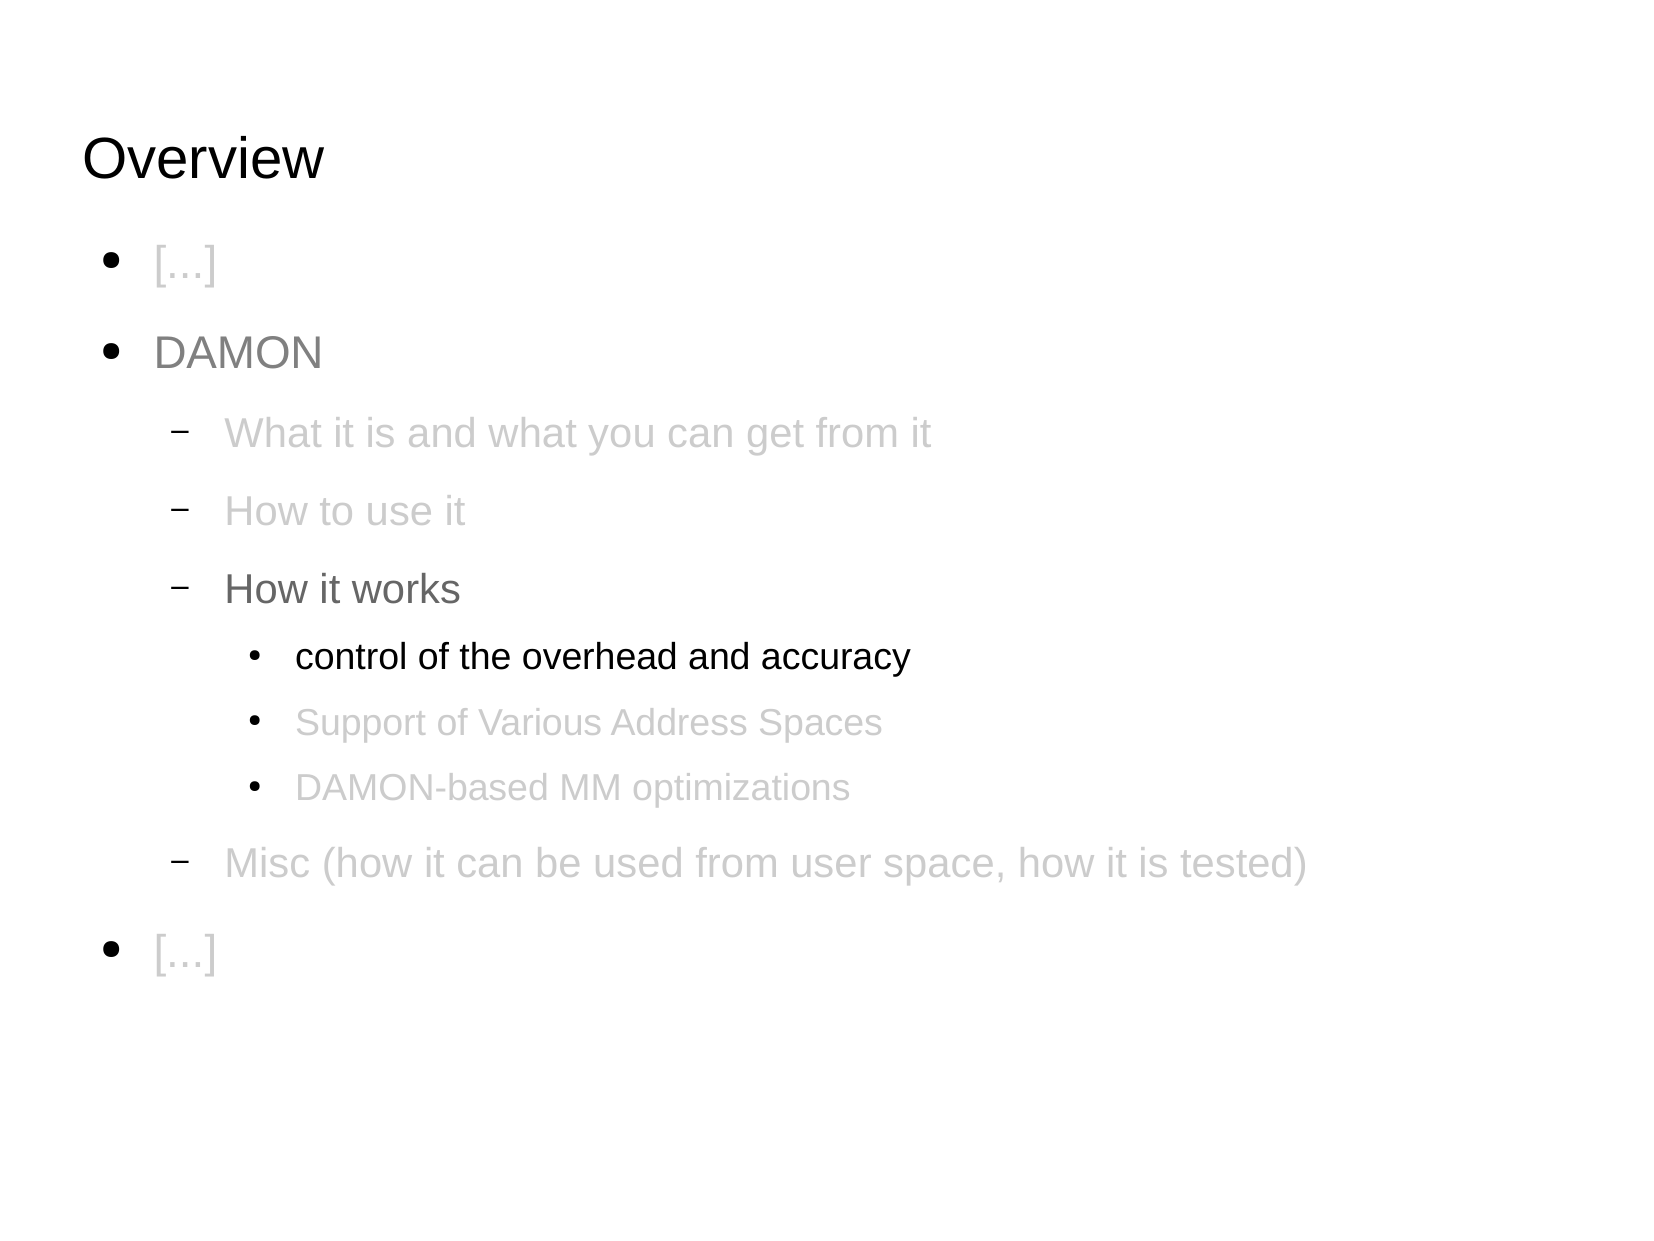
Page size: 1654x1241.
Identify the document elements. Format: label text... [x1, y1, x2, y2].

title Overview [82, 108, 1571, 210]
list [...] DAMON What it is and what you can get from it How to use it How it works control of the overhead and accuracy Support of Various Address Spaces DAMON-based MM optimizations Misc (how it can be used from user space, how it is tested) [...] [82, 236, 1571, 1111]
